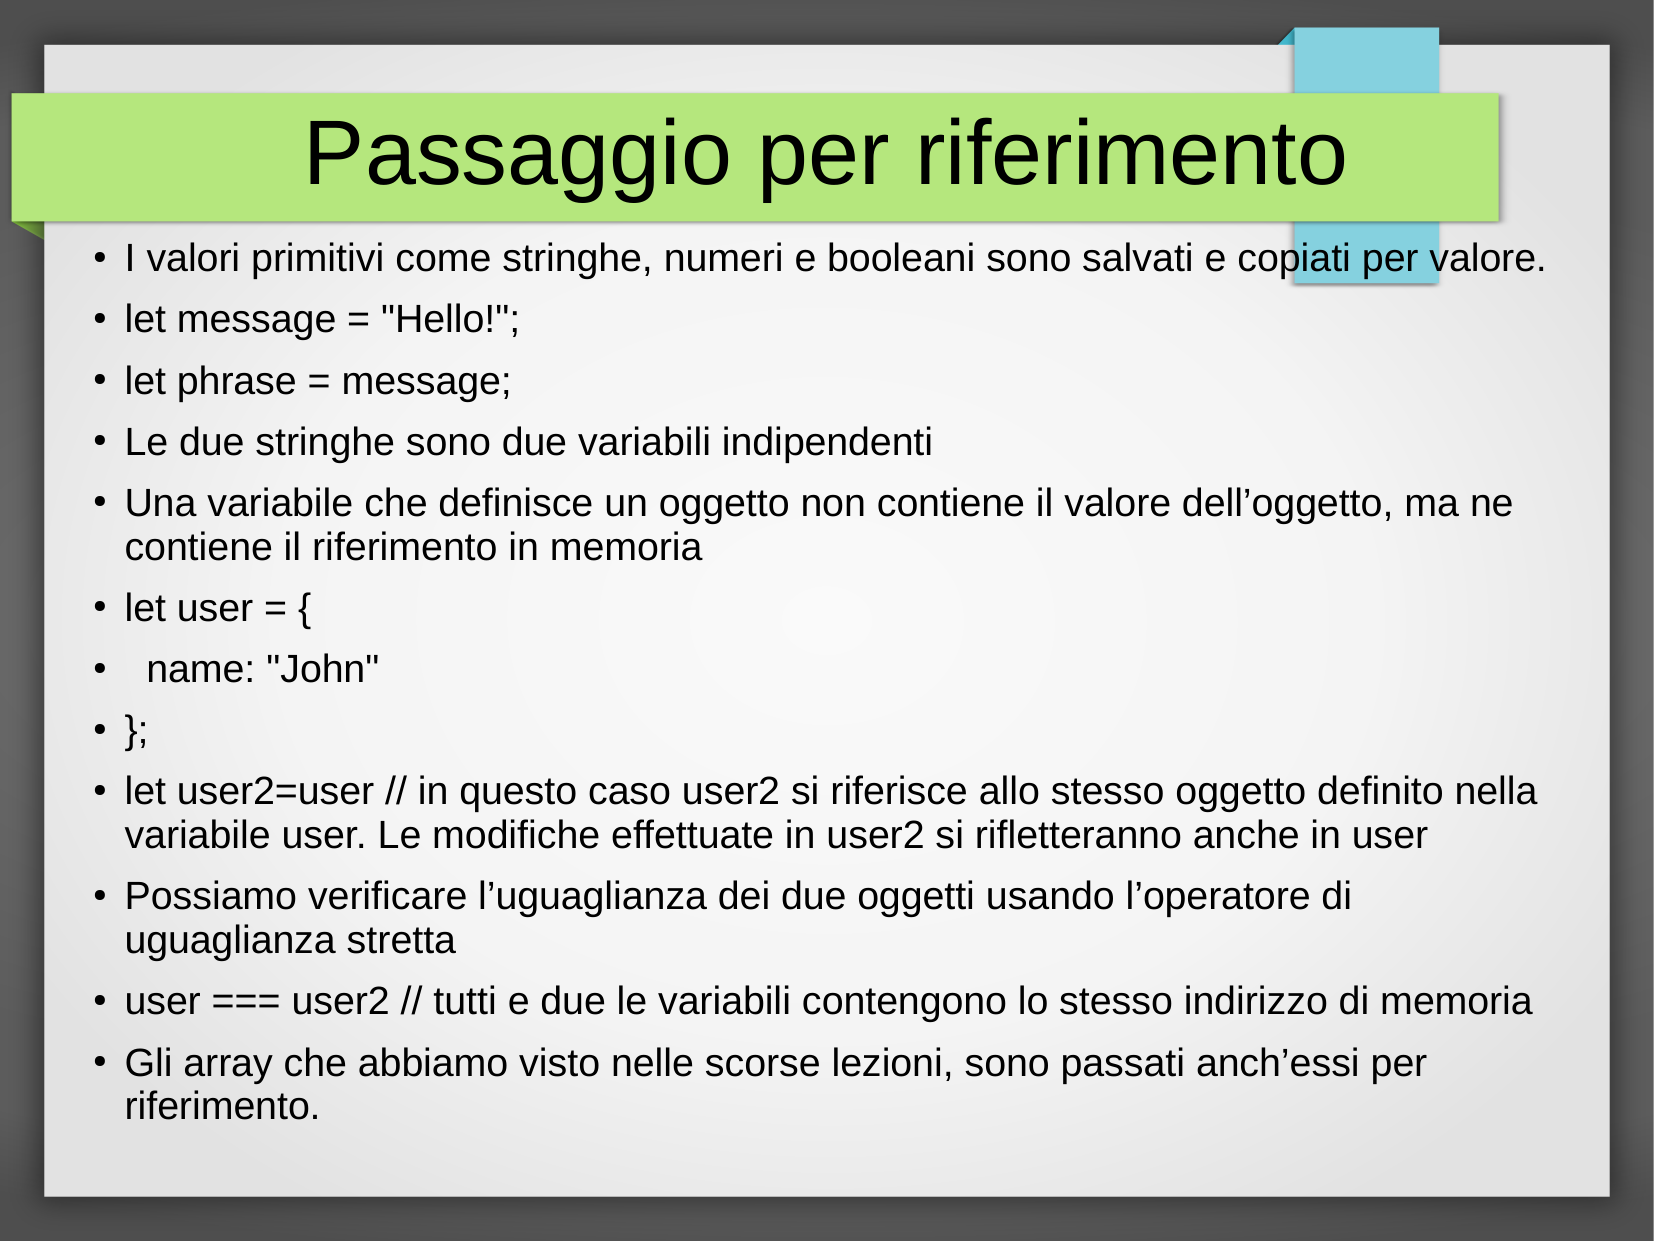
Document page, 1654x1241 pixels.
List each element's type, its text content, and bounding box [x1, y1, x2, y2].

title Passaggio per riferimento [82, 49, 1571, 236]
picture [0, 0, 1654, 1241]
list I valori primitivi come stringhe, numeri e booleani sono salvati e copiati per valore. let message = "Hello!"; let phrase = message; Le due stringhe sono due variabili indipendenti Una variabile che definisce un oggetto non contiene il valore dell’oggetto, ma ne contiene il riferimento in memoria let user = { name: "John" }; let user2=user // in questo caso user2 si riferisce allo stesso oggetto definito nella variabile user. Le modifiche effettuate in user2 si rifletteranno anche in user Possiamo verificare l’uguaglianza dei due oggetti usando l’operatore di uguaglianza stretta user === user2 // tutti e due le variabili contengono lo stesso indirizzo di memoria Gli array che abbiamo visto nelle scorse lezioni, sono passati anch’essi per riferimento. [82, 236, 1571, 1146]
